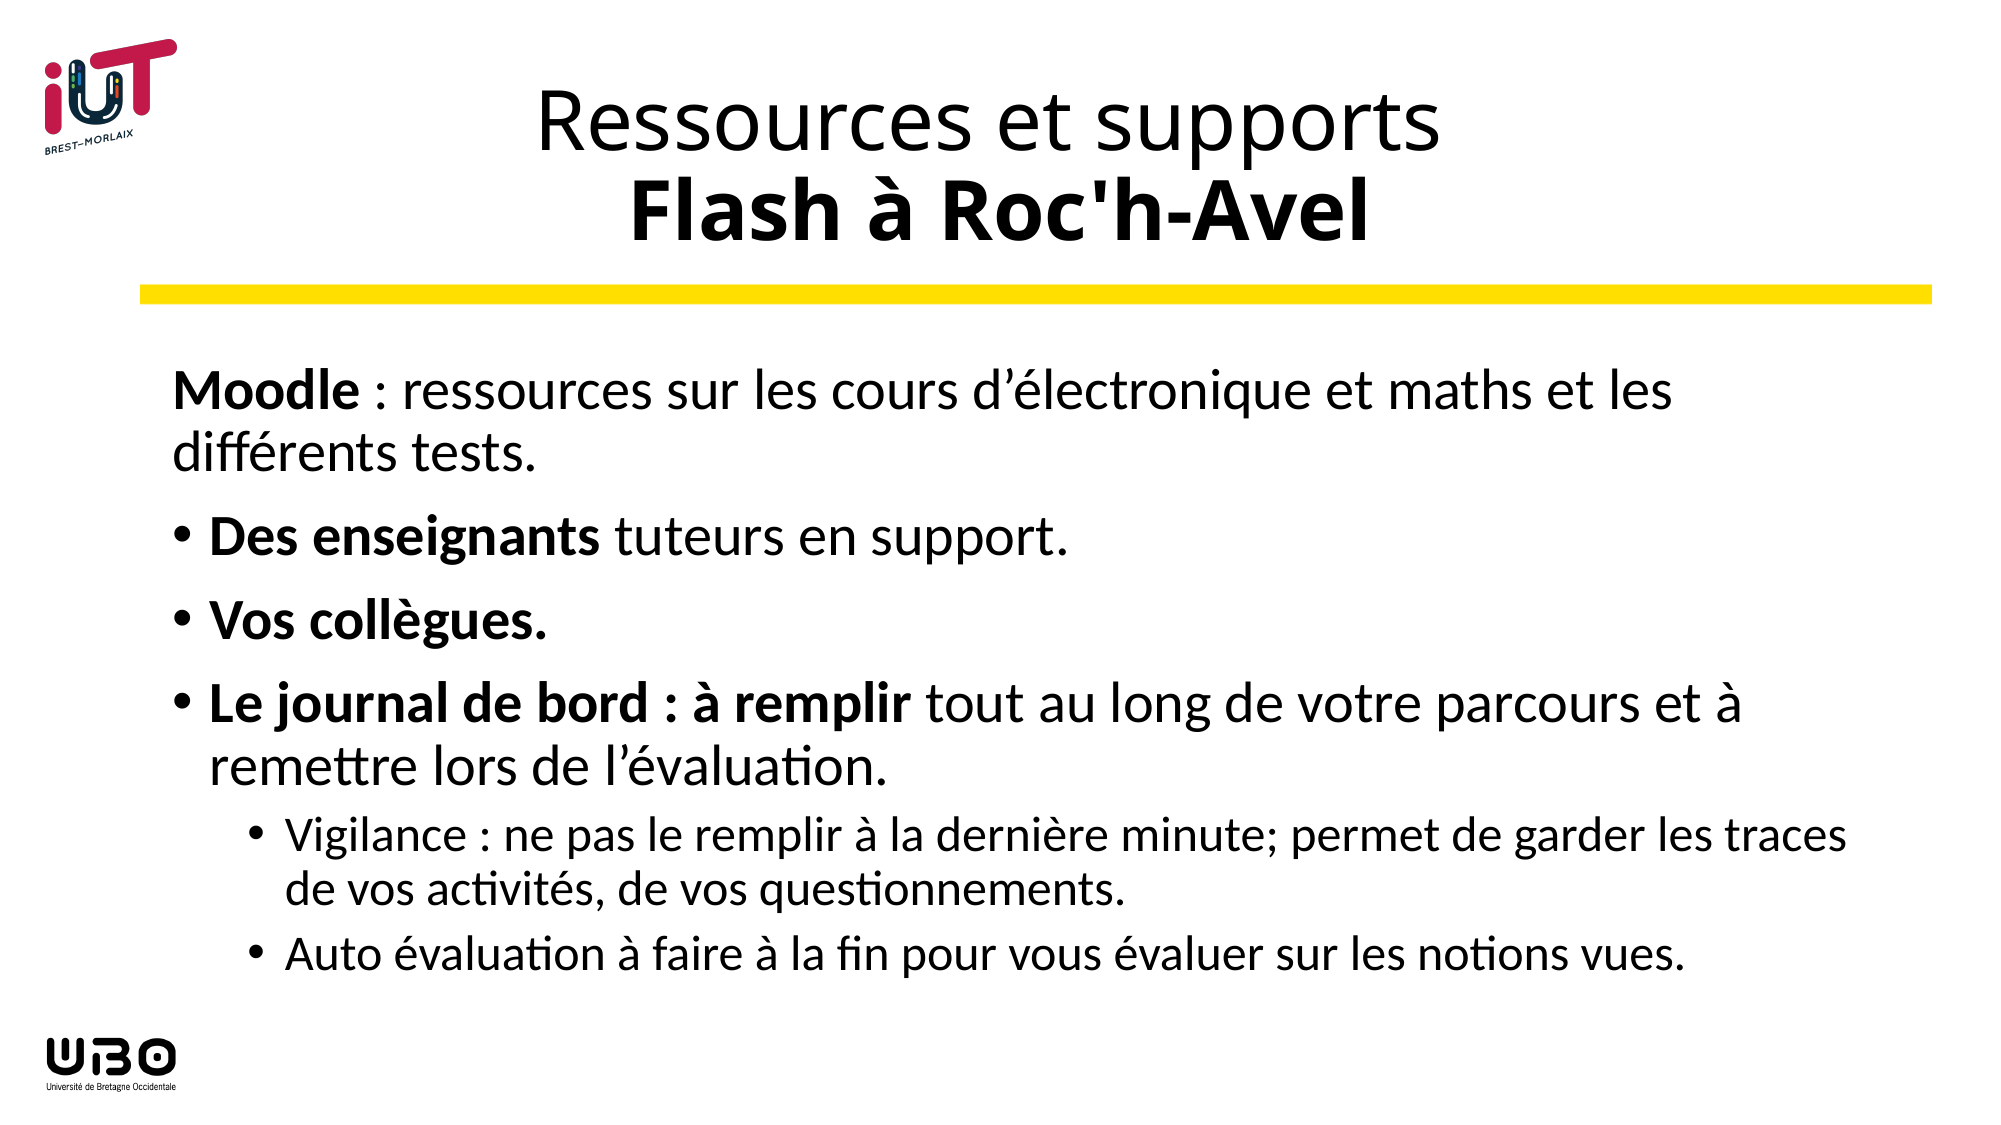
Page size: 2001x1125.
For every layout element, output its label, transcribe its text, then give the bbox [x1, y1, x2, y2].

picture [45, 39, 177, 155]
list Moodle : ressources sur les cours d’électronique et maths et les différents tests. Des enseignants tuteurs en support. Vos collègues. Le journal de bord : à remplir tout au long de votre parcours et à remettre lors de l’évaluation. Vigilance : ne pas le remplir à la dernière minute; permet de garder les traces de vos activités, de vos questionnements. Auto évaluation à faire à la fin pour vous évaluer sur les notions vues. [157, 351, 1883, 1066]
picture [45, 1036, 177, 1093]
picture [140, 270, 1932, 316]
title Ressources et supports Flash à Roc'h-Avel [137, 59, 1863, 278]
